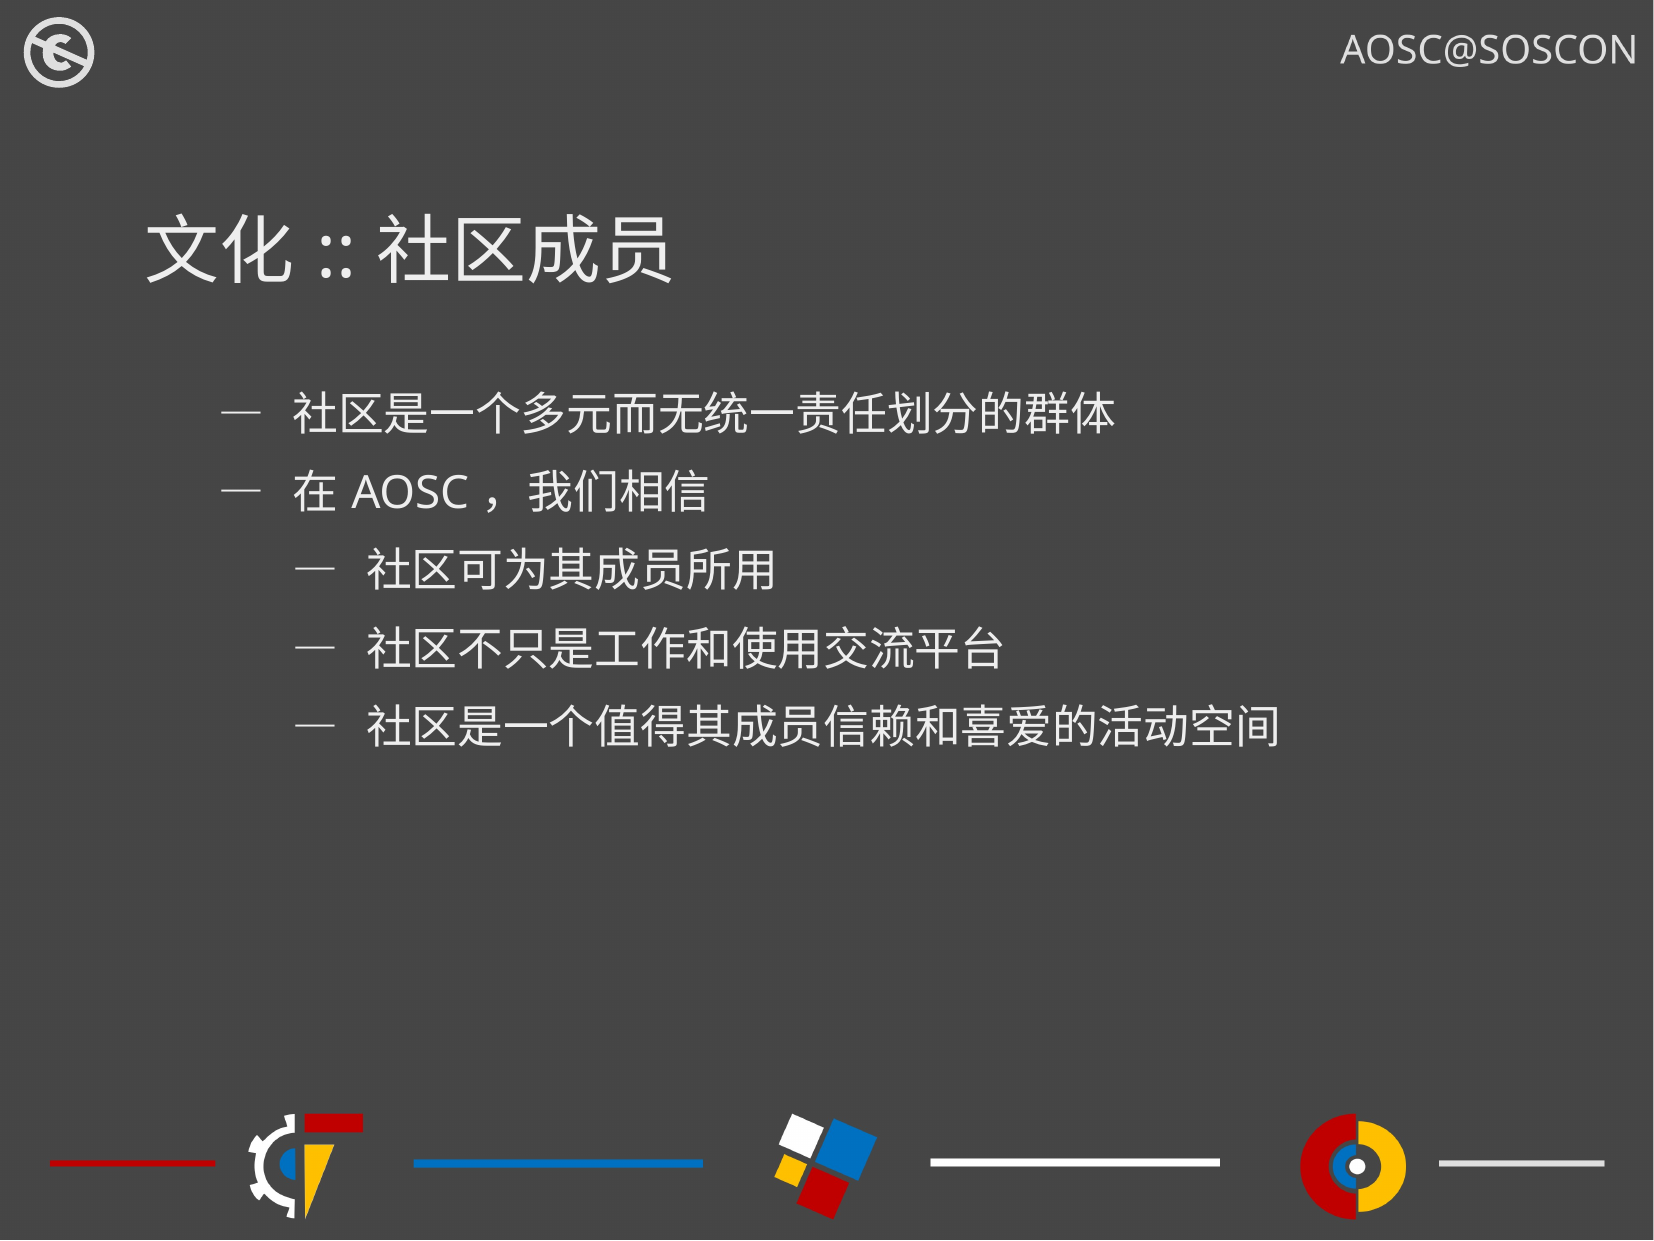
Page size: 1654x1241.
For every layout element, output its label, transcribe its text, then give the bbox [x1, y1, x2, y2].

picture [0, 0, 1654, 1240]
text_box 文化::社区成员 — 社区是一个多元而无统一责任划分的群体 — 在AOSC，我们相信 — 社区可为其成员所用 — 社区不只是工作和使用交流平台 — 社区是一个值得其成员信赖和喜爱的活动空间 [129, 183, 1536, 1028]
